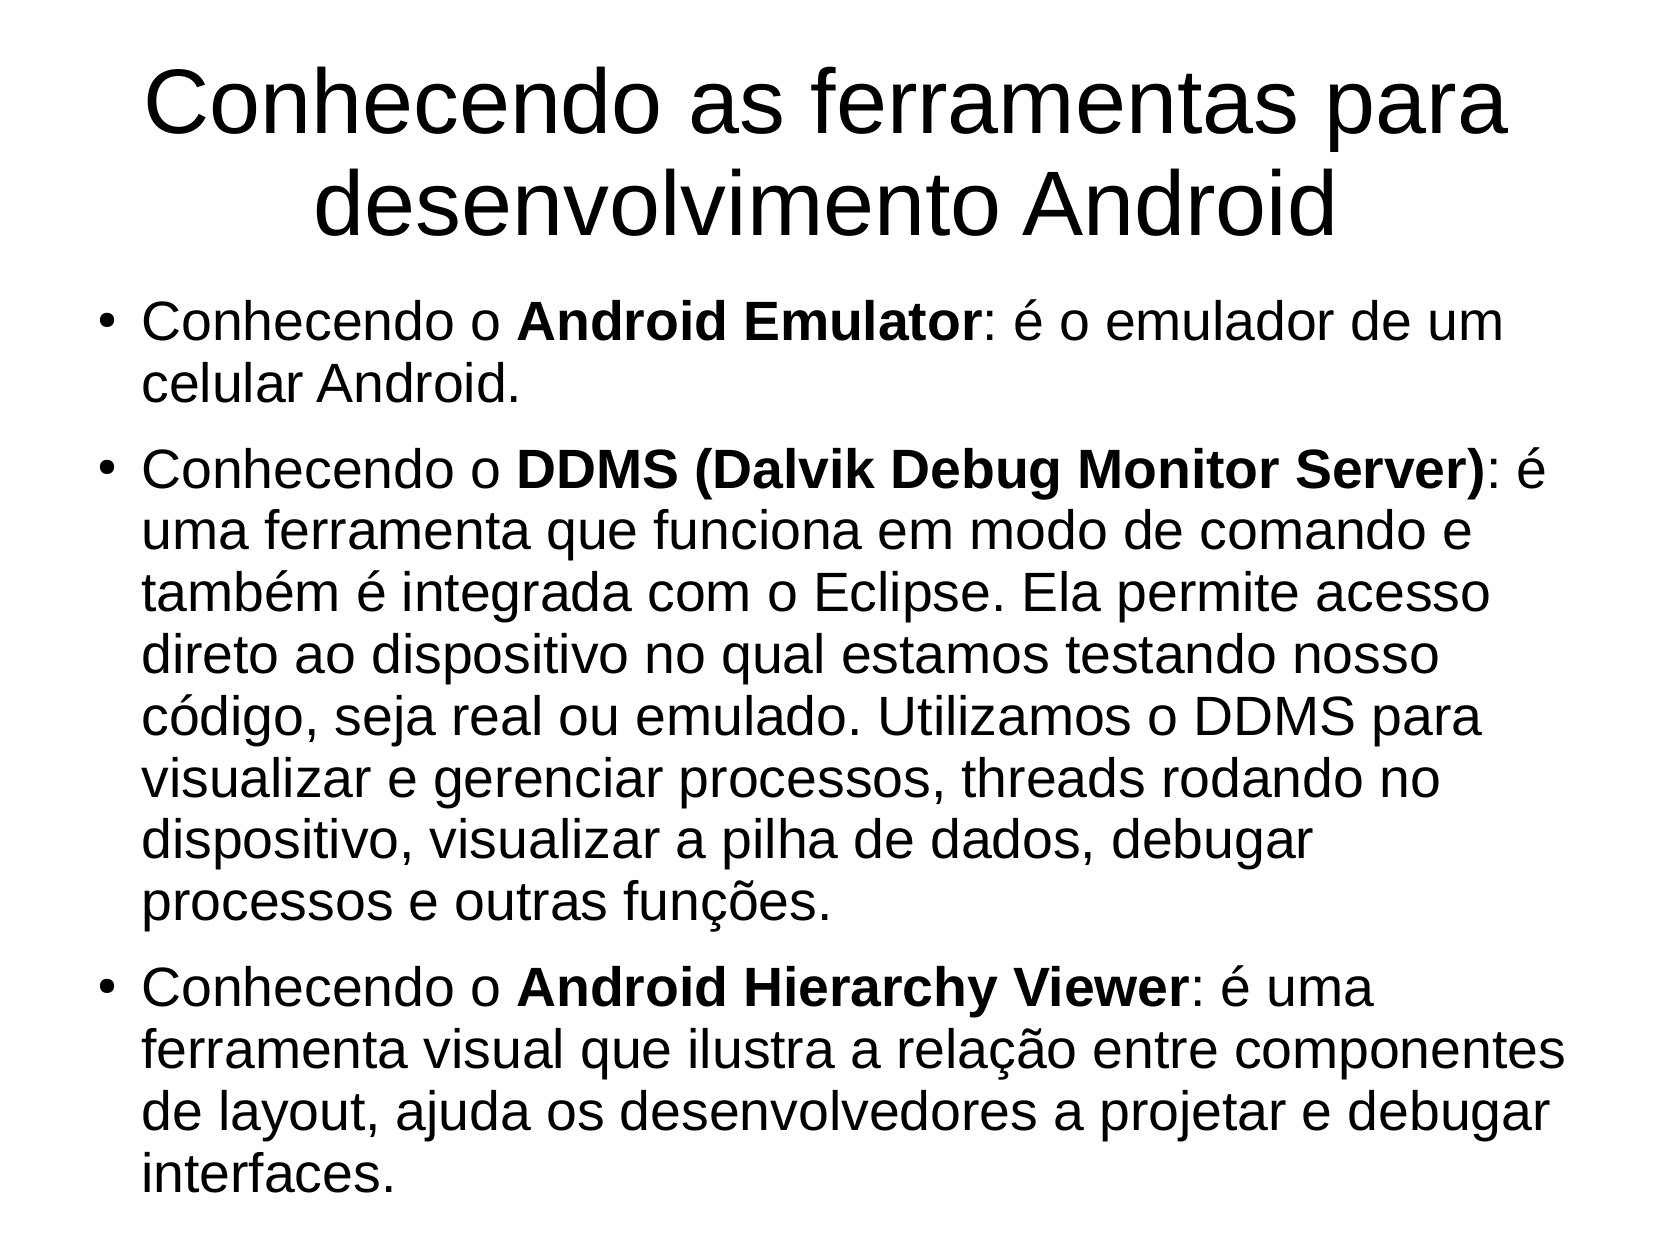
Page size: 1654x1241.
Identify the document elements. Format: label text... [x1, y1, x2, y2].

list Conhecendo o Android Emulator: é o emulador de um celular Android. Conhecendo o DDMS (Dalvik Debug Monitor Server): é uma ferramenta que funciona em modo de comando e também é integrada com o Eclipse. Ela permite acesso direto ao dispositivo no qual estamos testando nosso código, seja real ou emulado. Utilizamos o DDMS para visualizar e gerenciar processos, threads rodando no dispositivo, visualizar a pilha de dados, debugar processos e outras funções. Conhecendo o Android Hierarchy Viewer: é uma ferramenta visual que ilustra a relação entre componentes de layout, ajuda os desenvolvedores a projetar e debugar interfaces. [82, 290, 1571, 1211]
title Conhecendo as ferramentas para desenvolvimento Android [82, 49, 1571, 257]
